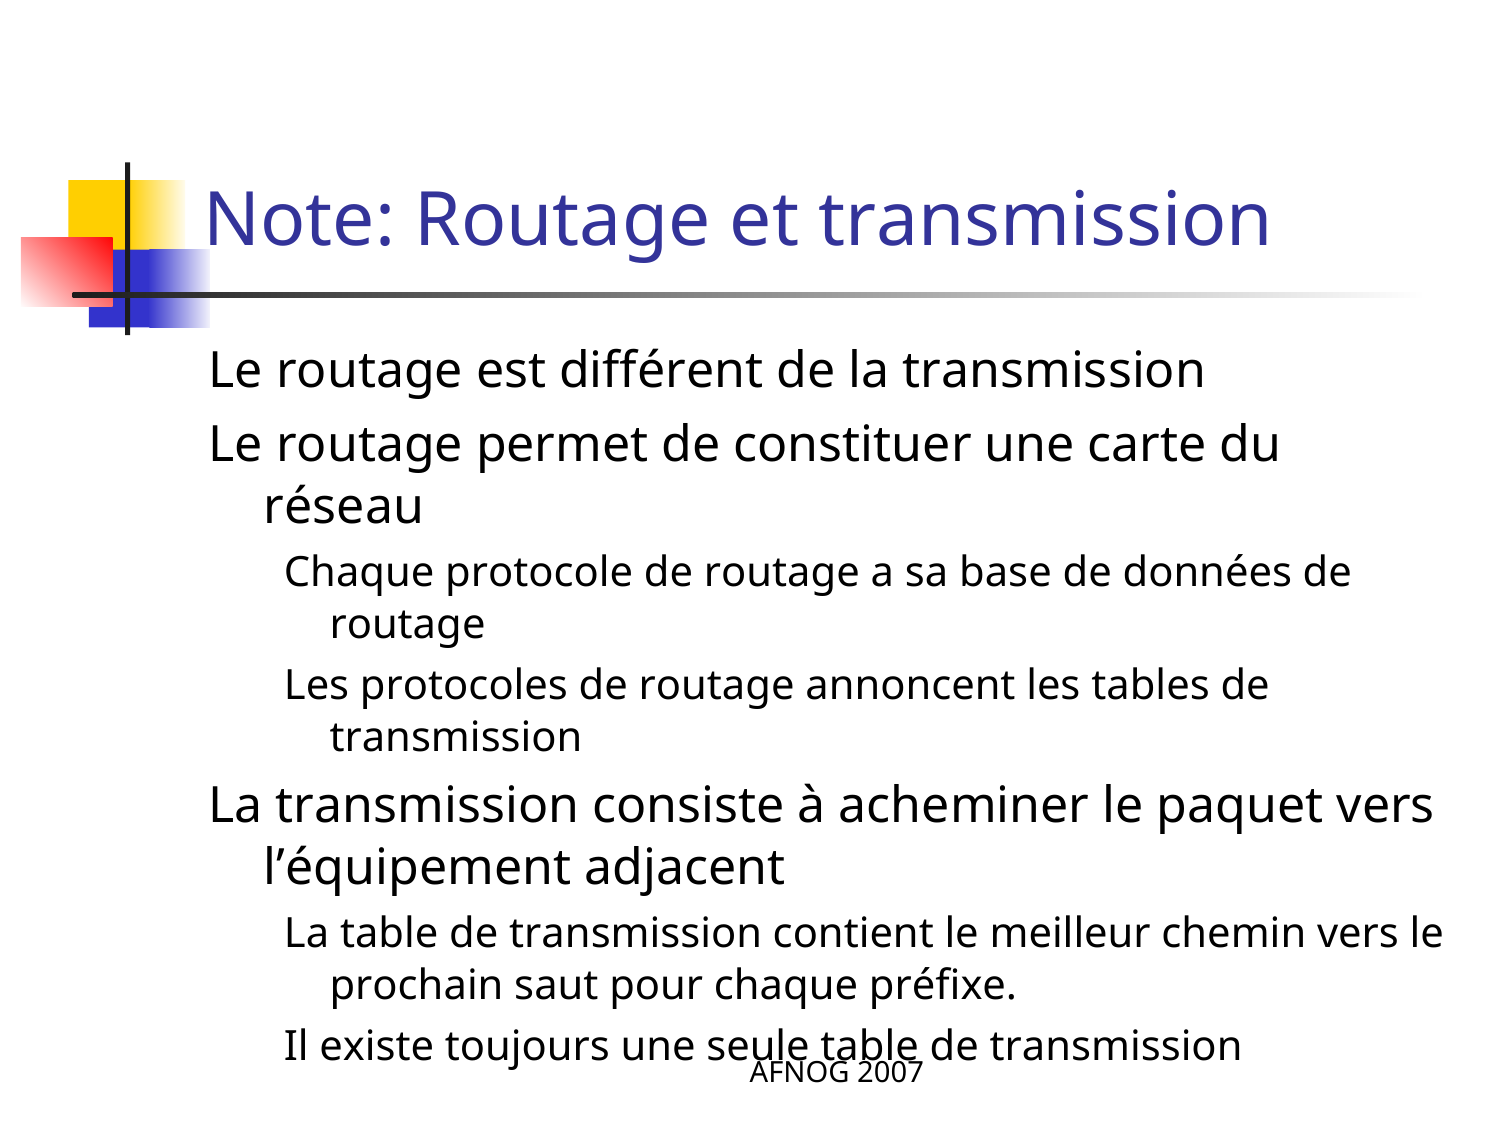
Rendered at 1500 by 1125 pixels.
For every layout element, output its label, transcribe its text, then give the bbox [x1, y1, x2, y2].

title Note: Routage et transmission [188, 35, 1468, 276]
list Le routage est différent de la transmission Le routage permet de constituer une carte du réseau Chaque protocole de routage a sa base de données de routage Les protocoles de routage annoncent les tables de transmission La transmission consiste à acheminer le paquet vers l’équipement adjacent La table de transmission contient le meilleur chemin vers le prochain saut pour chaque préfixe. Il existe toujours une seule table de transmission [193, 331, 1469, 1007]
